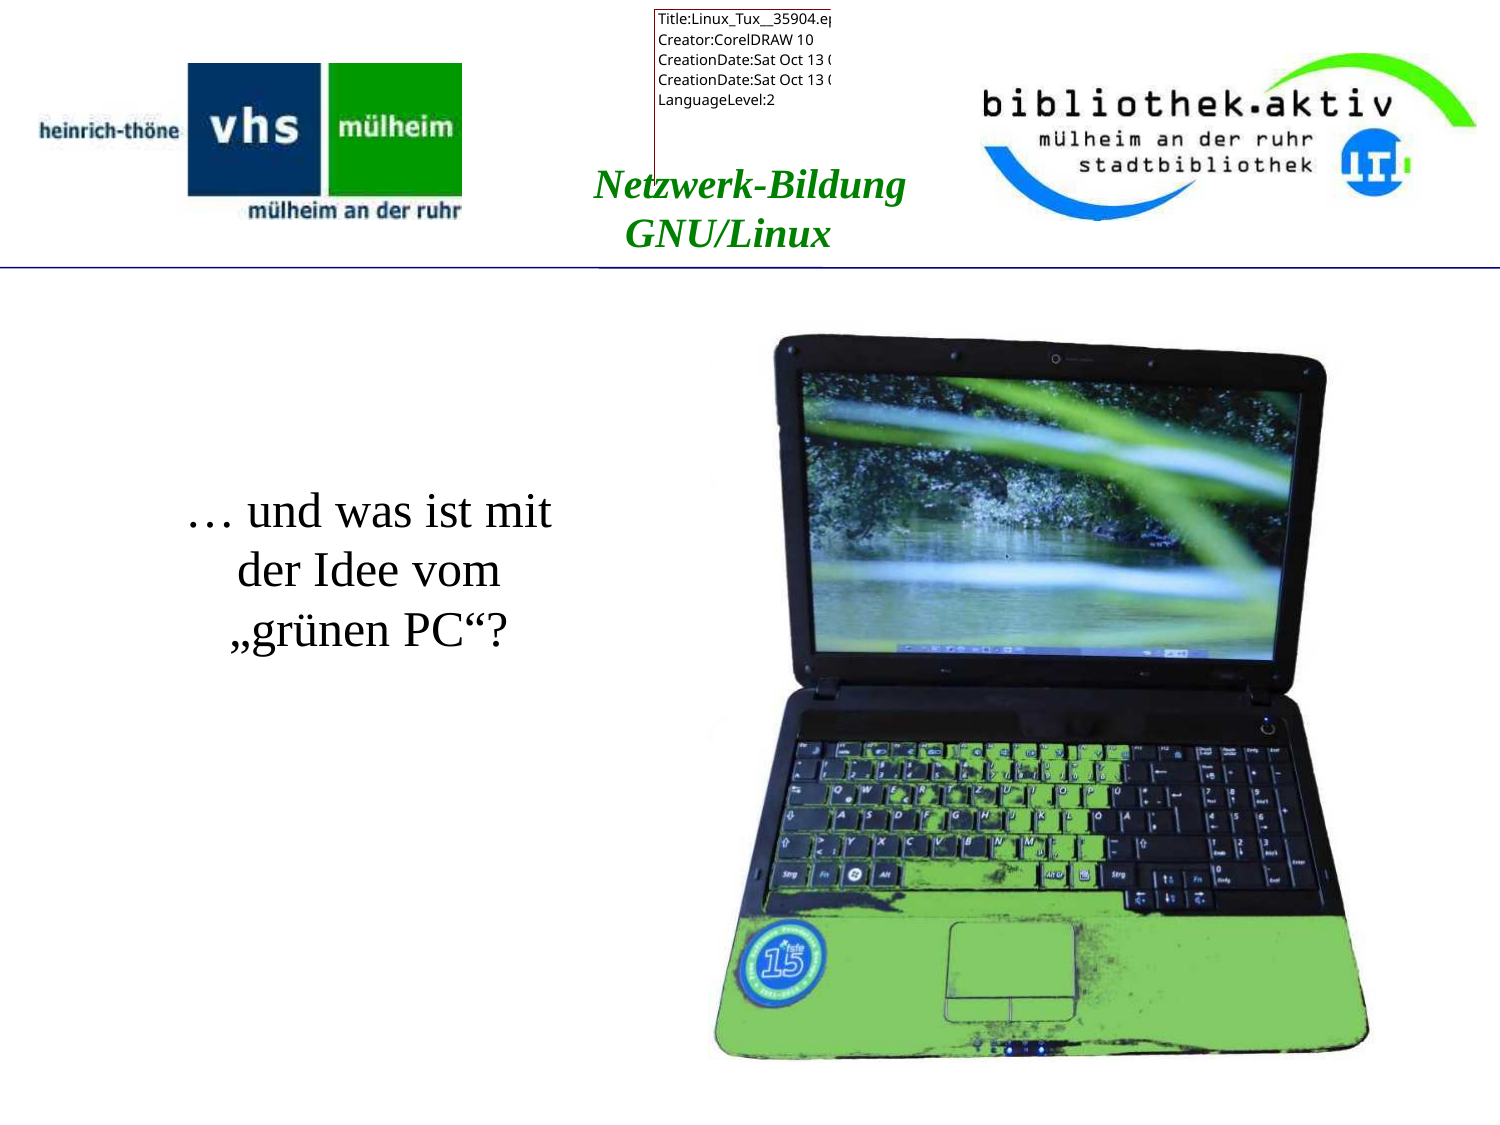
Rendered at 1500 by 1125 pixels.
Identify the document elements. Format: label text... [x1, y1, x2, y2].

text_box … und was ist mit der Idee vom „grünen PC“? [147, 472, 591, 666]
picture [38, 63, 462, 220]
picture [980, 53, 1477, 221]
picture [653, 8, 831, 151]
picture [708, 322, 1376, 1063]
text_box Netzwerk-Bildung GNU/Linux [578, 151, 934, 266]
